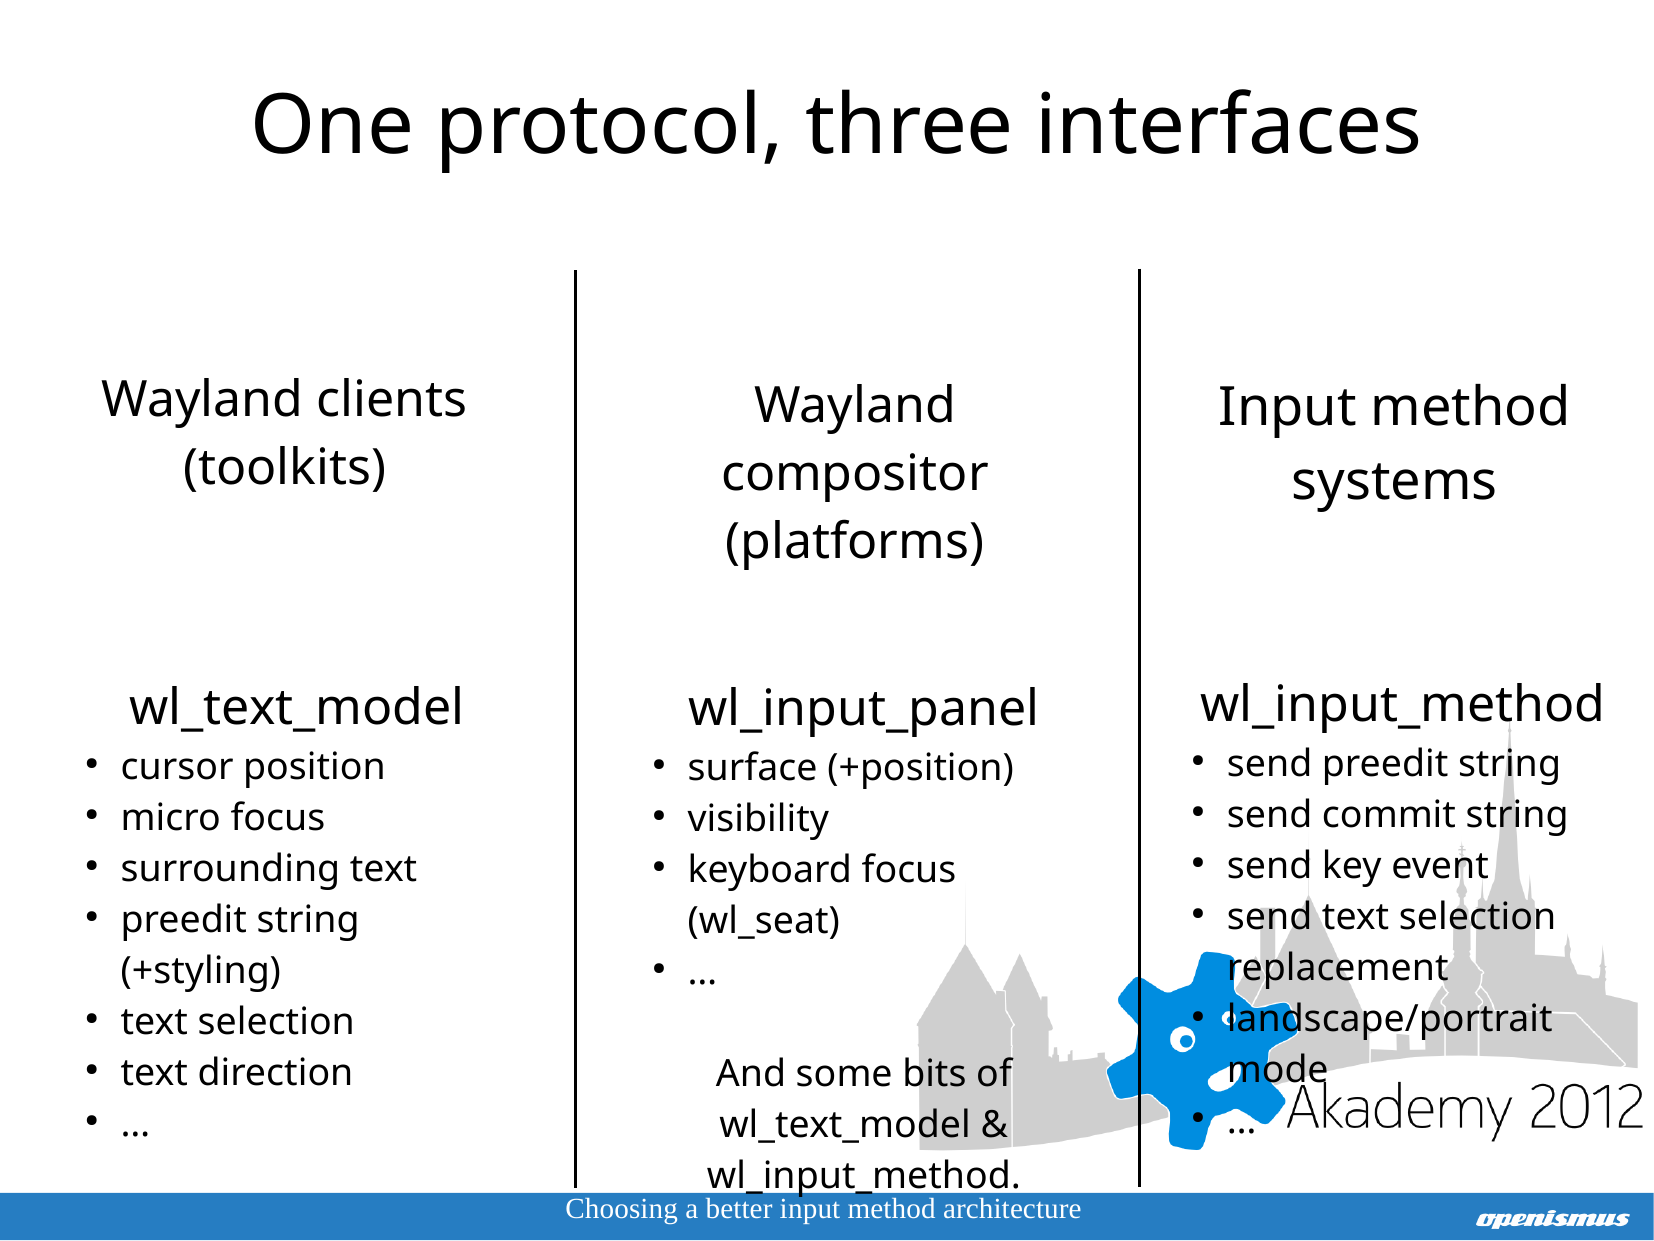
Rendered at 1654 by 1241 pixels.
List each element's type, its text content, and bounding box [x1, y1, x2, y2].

text_box One protocol, three interfaces [83, 56, 1591, 166]
text_box Wayland compositor (platforms) [600, 360, 1111, 490]
picture [1289, 1070, 1301, 1080]
picture [985, 1124, 997, 1134]
picture [992, 1170, 1004, 1186]
picture [900, 1119, 911, 1135]
text_box wl_text_model cursor position micro focus surrounding text preedit string (+styling) text selection text direction … [68, 662, 526, 1073]
text_box wl_input_panel surface (+position) visibility keyboard focus (wl_seat) … And some bits of wl_text_model & wl_input_method. [635, 662, 1092, 1116]
text_box Input method systems [1172, 358, 1617, 498]
picture [1266, 1070, 1278, 1080]
text_box Wayland clients (toolkits) [56, 353, 513, 484]
picture [970, 1170, 982, 1186]
picture [1476, 1210, 1630, 1229]
picture [900, 660, 1138, 1187]
text_box wl_input_method send preedit string send commit string send key event send text selection replacement landscape/portrait mode … [1175, 659, 1632, 1070]
picture [913, 1170, 923, 1176]
picture [947, 1170, 958, 1187]
picture [1141, 660, 1647, 1187]
picture [921, 1119, 933, 1135]
